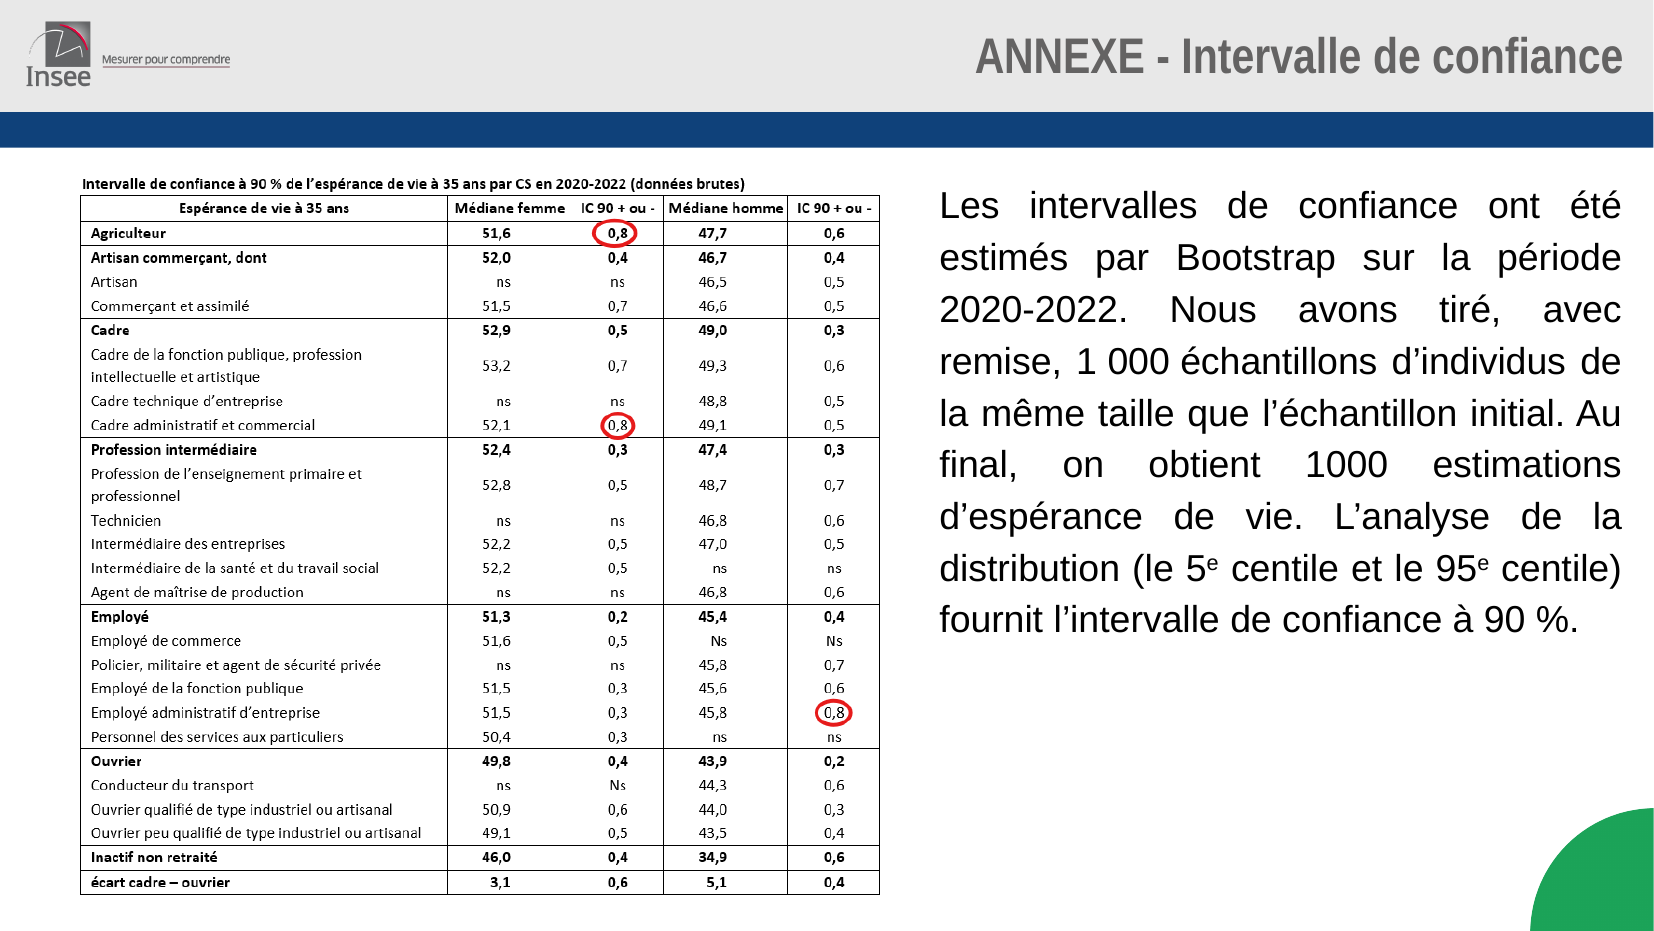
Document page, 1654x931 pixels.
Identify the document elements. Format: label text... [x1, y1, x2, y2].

picture [1530, 808, 1654, 931]
text_box Les intervalles de confiance ont été estimés par Bootstrap sur la période 2020-2022. Nous avons tiré, avec remise, 1 000 échantillons d’individus de la même taille que l’échantillon initial. Au final, on obtient 1000 estimations d’espérance de vie. L’analyse de la distribution (le 5e centile et le 95e centile) fournit l’intervalle de confiance à 90 %. [924, 167, 1637, 648]
text_box ANNEXE - Intervalle de confiance [225, 23, 1624, 84]
picture [72, 167, 900, 900]
picture [23, 0, 230, 89]
